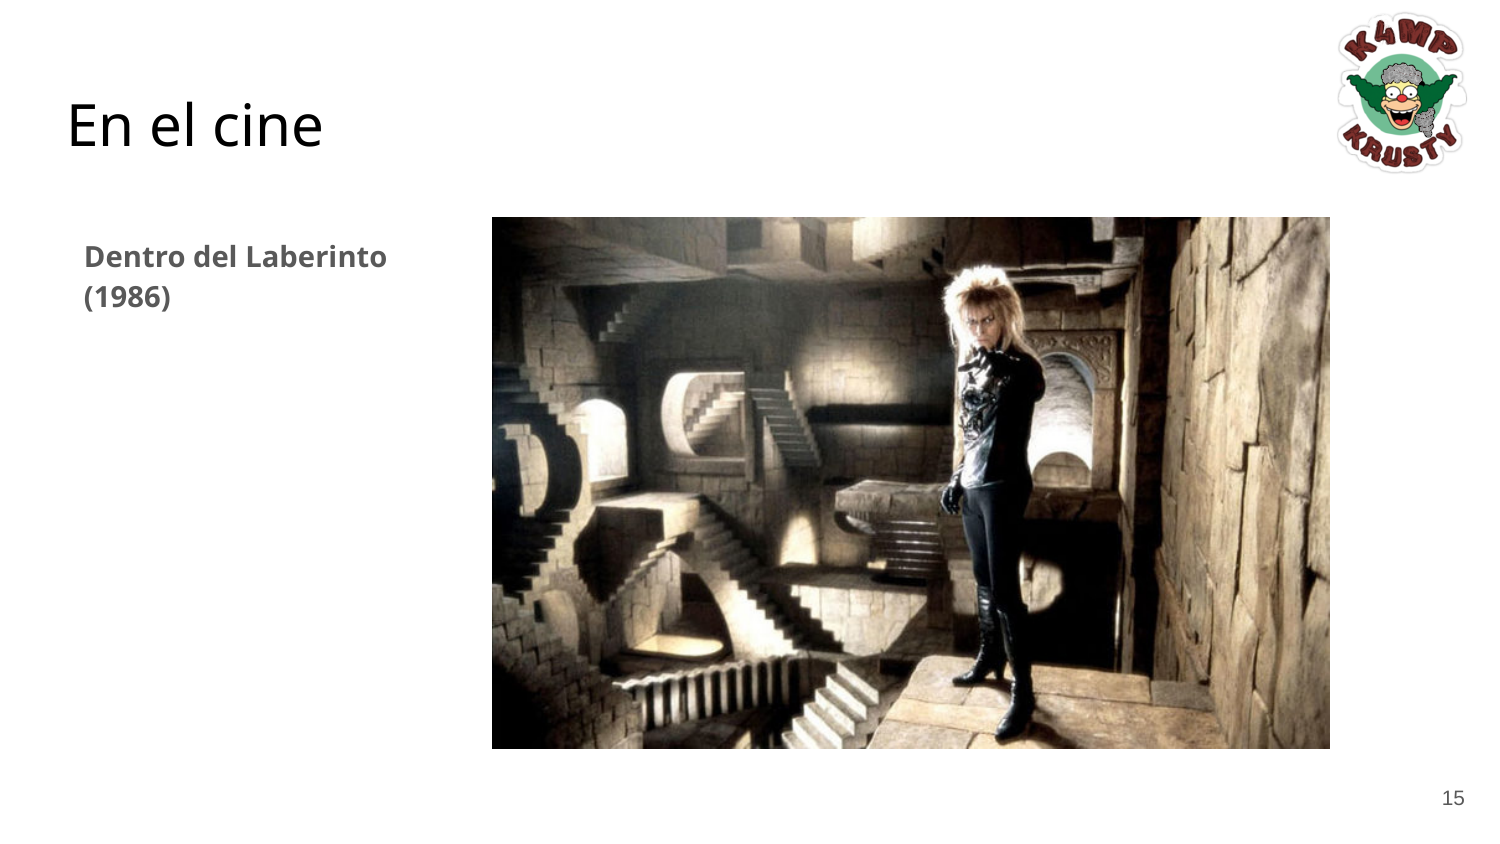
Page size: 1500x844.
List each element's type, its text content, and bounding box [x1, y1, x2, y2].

picture [492, 217, 1330, 749]
picture [1316, 10, 1488, 175]
title En el cine [51, 72, 1449, 167]
slide_number 1 [1389, 764, 1480, 830]
list Dentro del Laberinto (1986) [68, 218, 453, 568]
